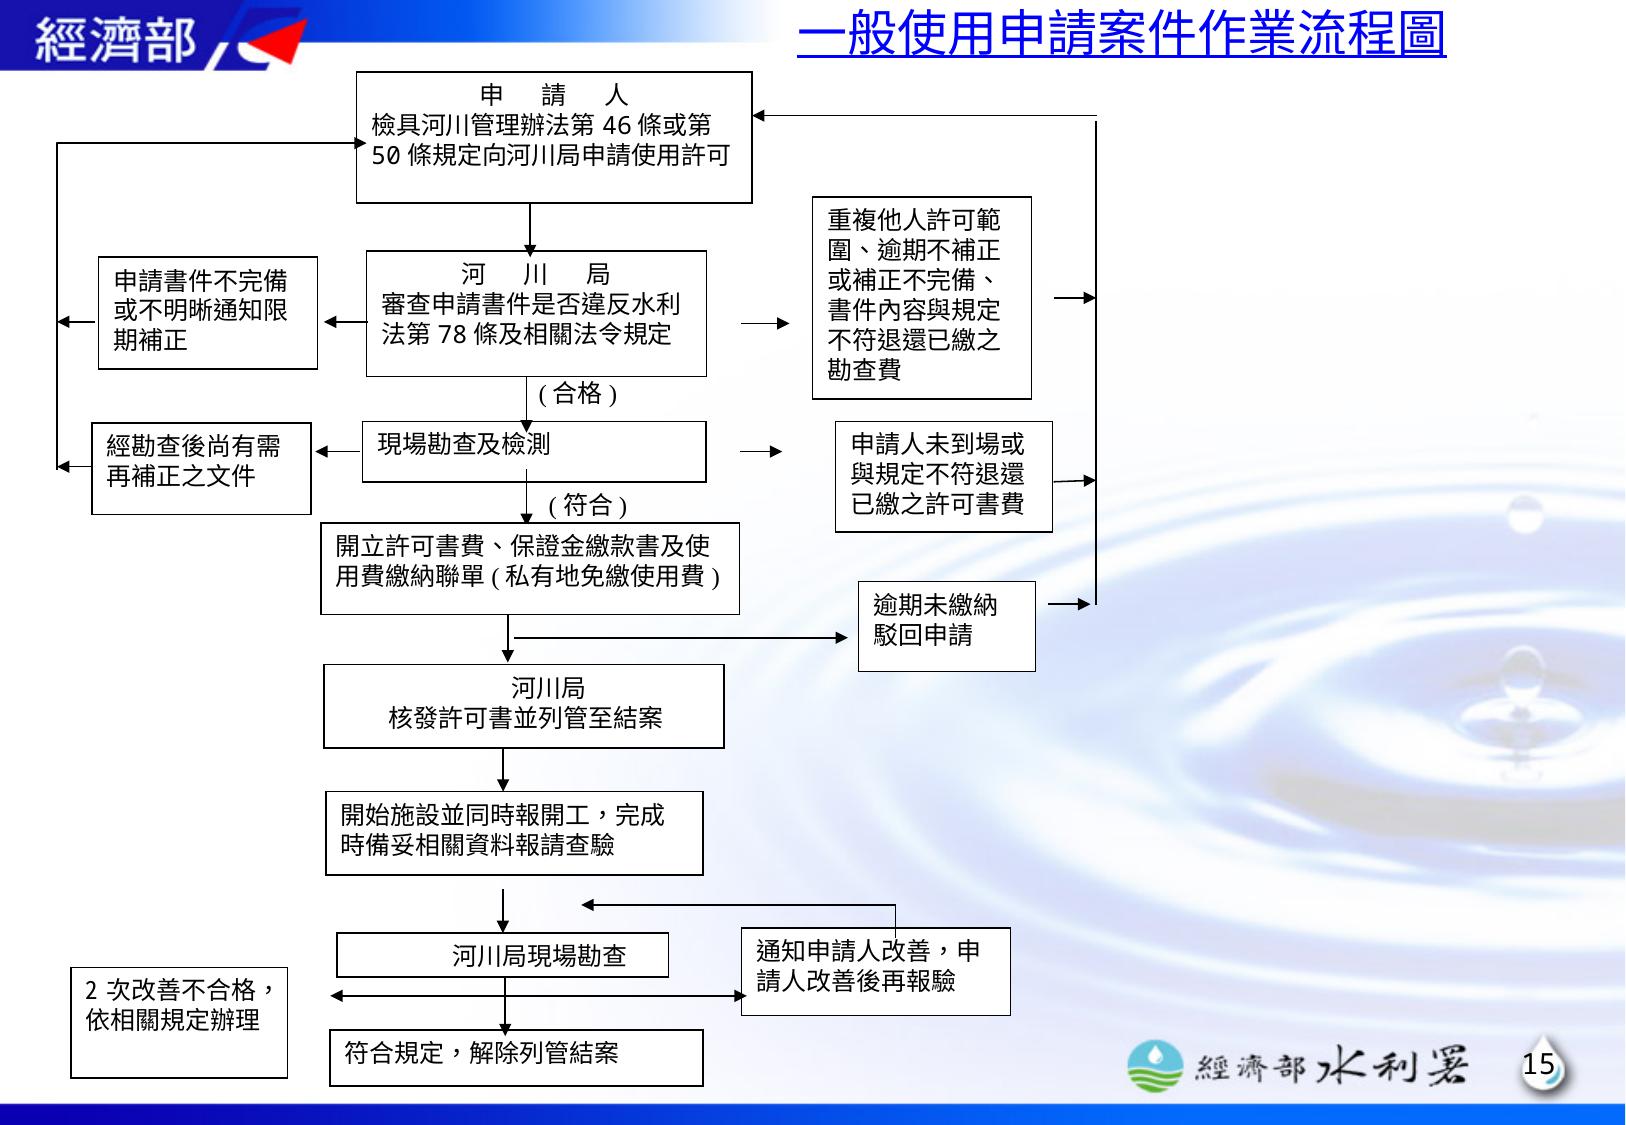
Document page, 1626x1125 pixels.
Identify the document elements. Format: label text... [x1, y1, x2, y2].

picture [527, 482, 534, 522]
text_box 2次改善不合格，依相關規定辦理 [70, 967, 288, 1078]
text_box 開始施設並同時報開工，完成時備妥相關資料報請查驗 [325, 791, 703, 876]
text_box 經勘查後尚有需再補正之文件 [92, 422, 311, 515]
picture [0, 0, 1626, 1125]
text_box 申請人未到場或與規定不符退還已繳之許可書費 [835, 421, 1053, 532]
text_box (符合) [534, 481, 678, 522]
text_box (合格) [523, 370, 656, 429]
text_box 一般使用申請案件作業流程圖 [782, 0, 1626, 129]
text_box 現場勘查及檢測 [362, 421, 707, 482]
text_box 重複他人許可範圍、逾期不補正或補正不完備、書件內容與規定不符退還已繳之勘查費 [812, 196, 1032, 399]
text_box 逾期未繳納駁回申請 [858, 581, 1036, 672]
text_box 河川局現場勘查 [337, 933, 669, 977]
text_box 河 川 局 審查申請書件是否違反水利法第78條及相關法令規定 [366, 251, 707, 377]
text_box 符合規定，解除列管結案 [329, 1029, 703, 1087]
text_box 河川局 核發許可書並列管至結案 [323, 664, 724, 748]
text_box <編號> [1475, 1037, 1571, 1113]
text_box 申請書件不完備或不明晰通知限期補正 [98, 257, 318, 369]
text_box 通知申請人改善，申請人改善後再報驗 [741, 928, 1011, 1016]
text_box 開立許可書費、保證金繳款書及使用費繳納聯單(私有地免繳使用費) [320, 522, 740, 615]
text_box 申 請 人 檢具河川管理辦法第46條或第50條規定向河川局申請使用許可 [356, 71, 753, 204]
